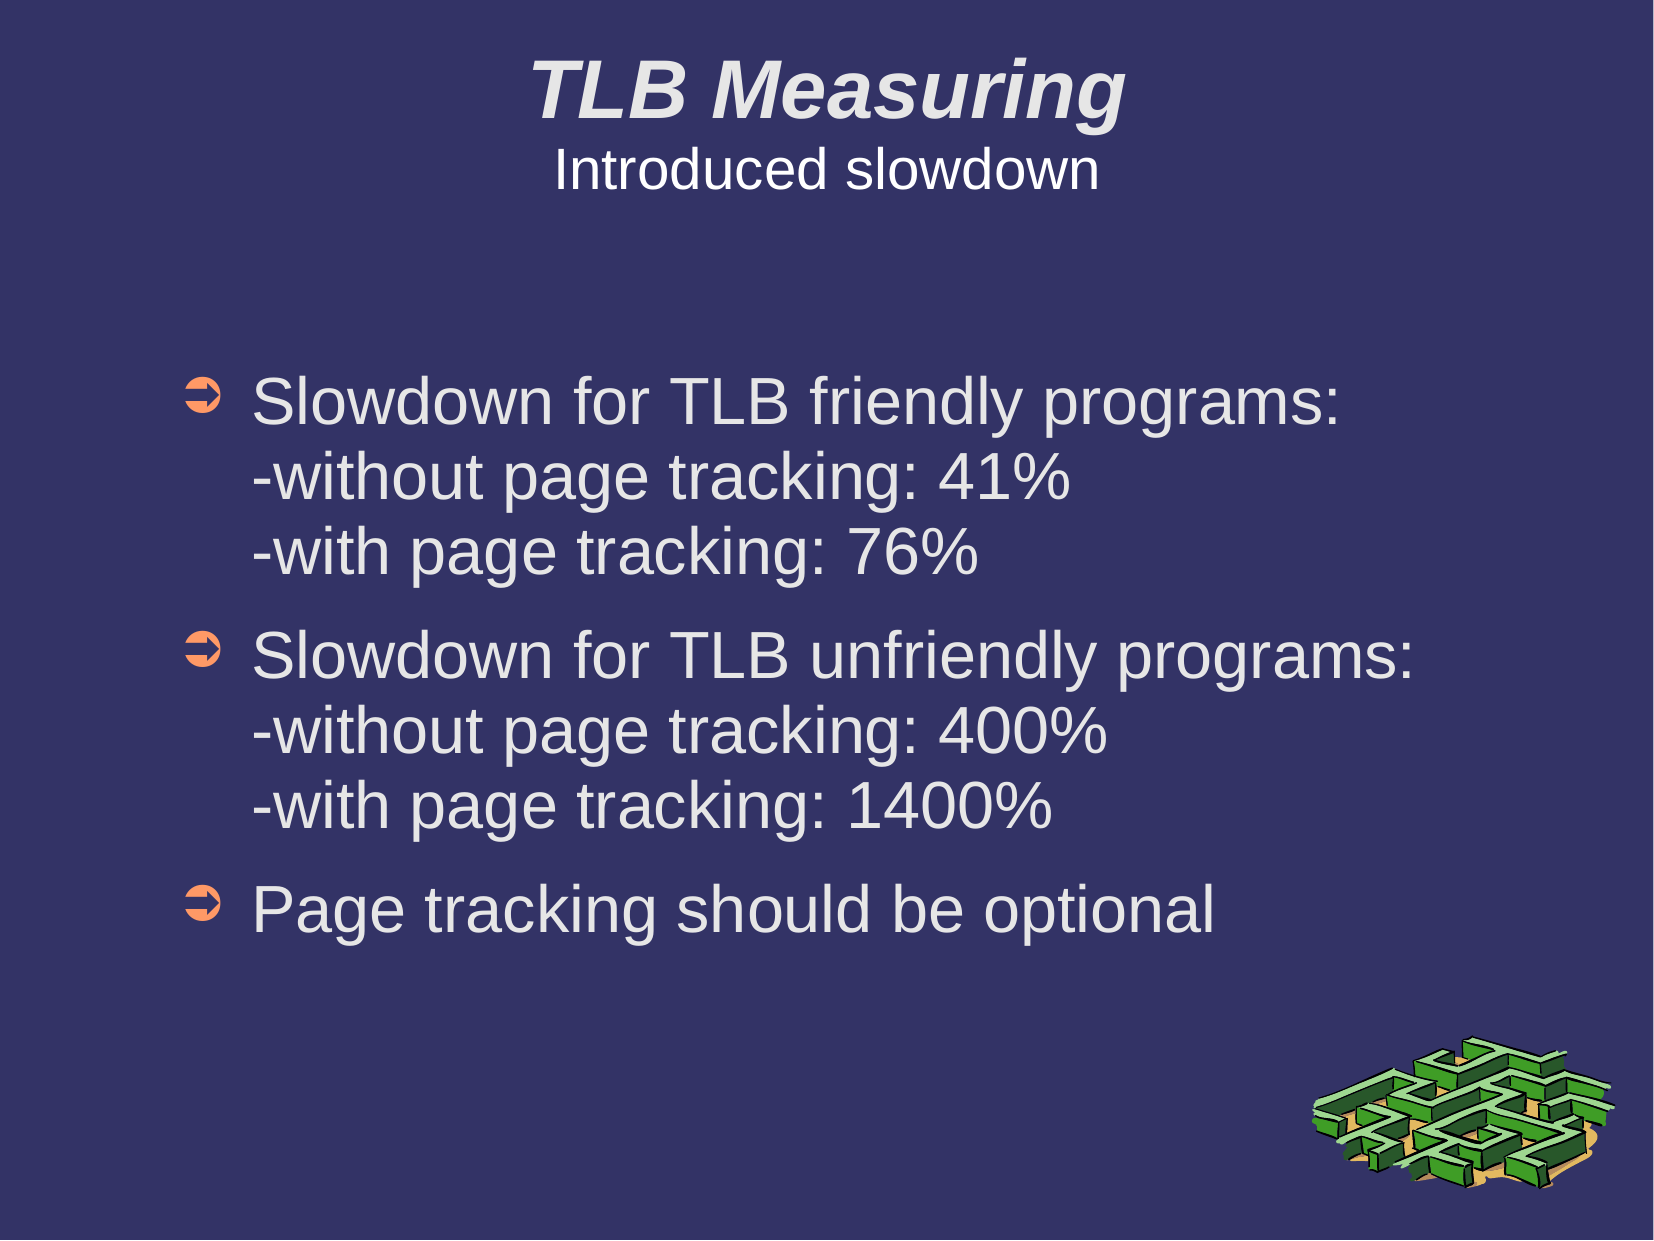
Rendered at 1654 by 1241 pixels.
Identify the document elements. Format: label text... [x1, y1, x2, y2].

list Slowdown for TLB friendly programs: -without page tracking: 41% -with page tracking: 76% Slowdown for TLB unfriendly programs: -without page tracking: 400% -with page tracking: 1400% Page tracking should be optional [168, 364, 1560, 1146]
title TLB Measuring Introduced slowdown [121, 19, 1534, 227]
